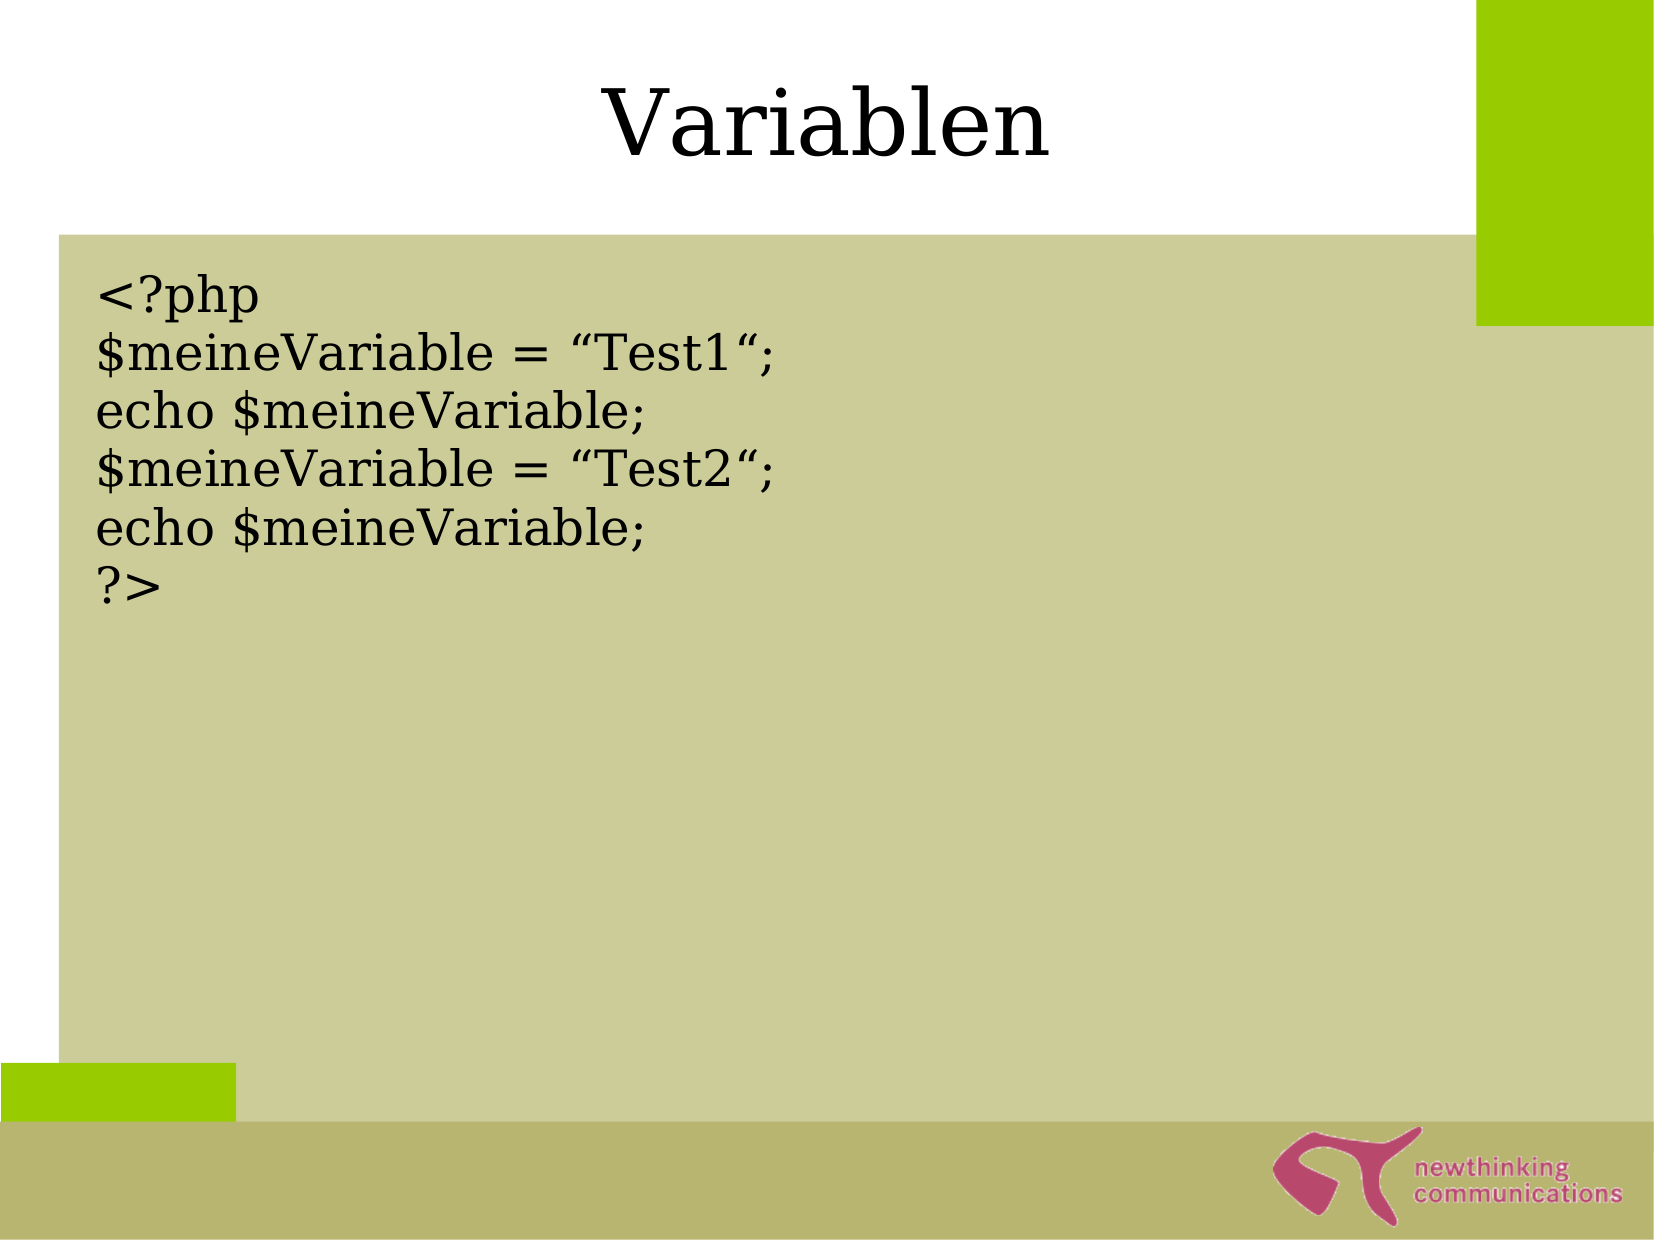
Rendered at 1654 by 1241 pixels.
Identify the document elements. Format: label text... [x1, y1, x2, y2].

text_box <?php $meineVariable = “Test1“; echo $meineVariable; $meineVariable = “Test2“; echo $meineVariable; ?> [95, 265, 778, 616]
title Variablen [121, 20, 1534, 228]
picture [1273, 1127, 1641, 1241]
